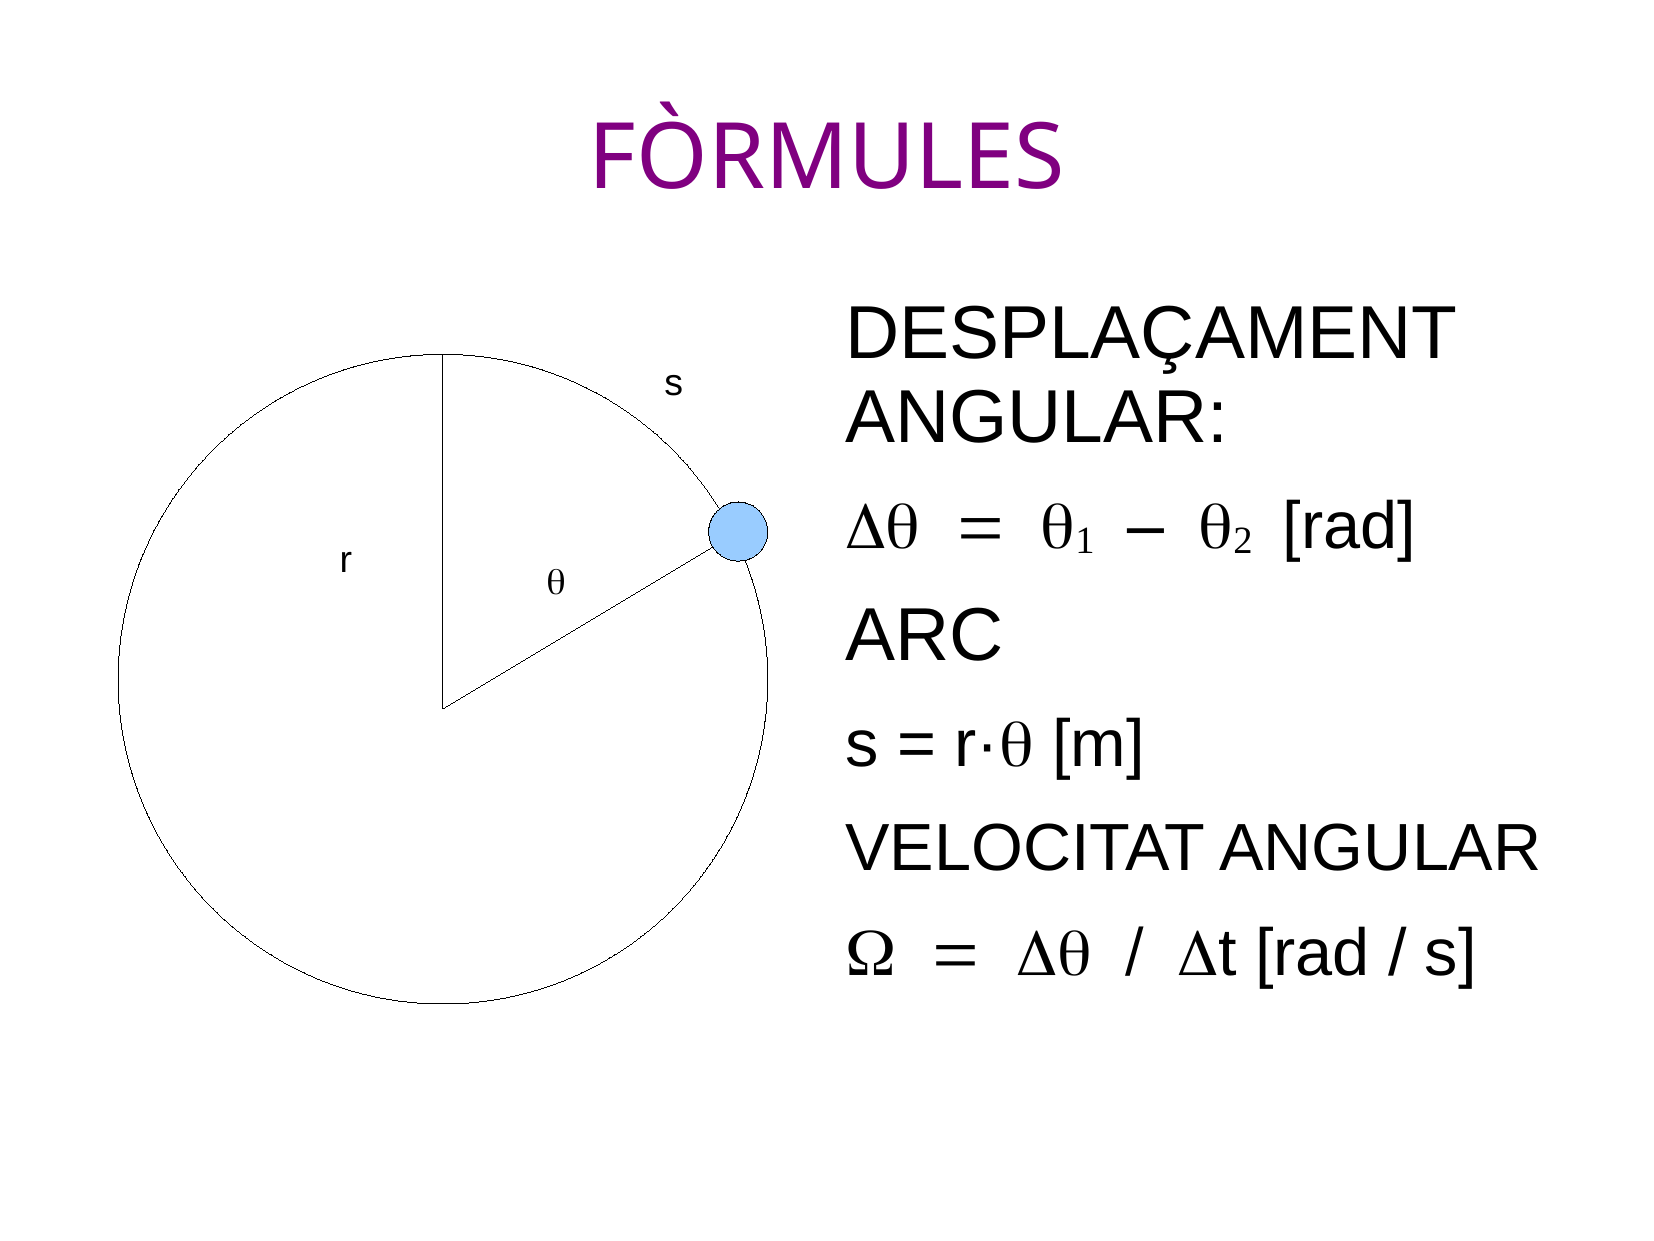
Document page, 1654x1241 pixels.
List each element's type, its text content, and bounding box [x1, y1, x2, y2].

title FÒRMULES [82, 49, 1571, 257]
list DESPLAÇAMENT ANGULAR: Dq = q1 – q2 [rad] ARC s = r·q [m] VELOCITAT ANGULAR W = Dq / Dt [rad / s] [845, 290, 1572, 1109]
text_box [118, 354, 768, 1004]
text_box r [324, 531, 367, 589]
text_box s [649, 353, 699, 411]
text_box q [531, 561, 581, 625]
